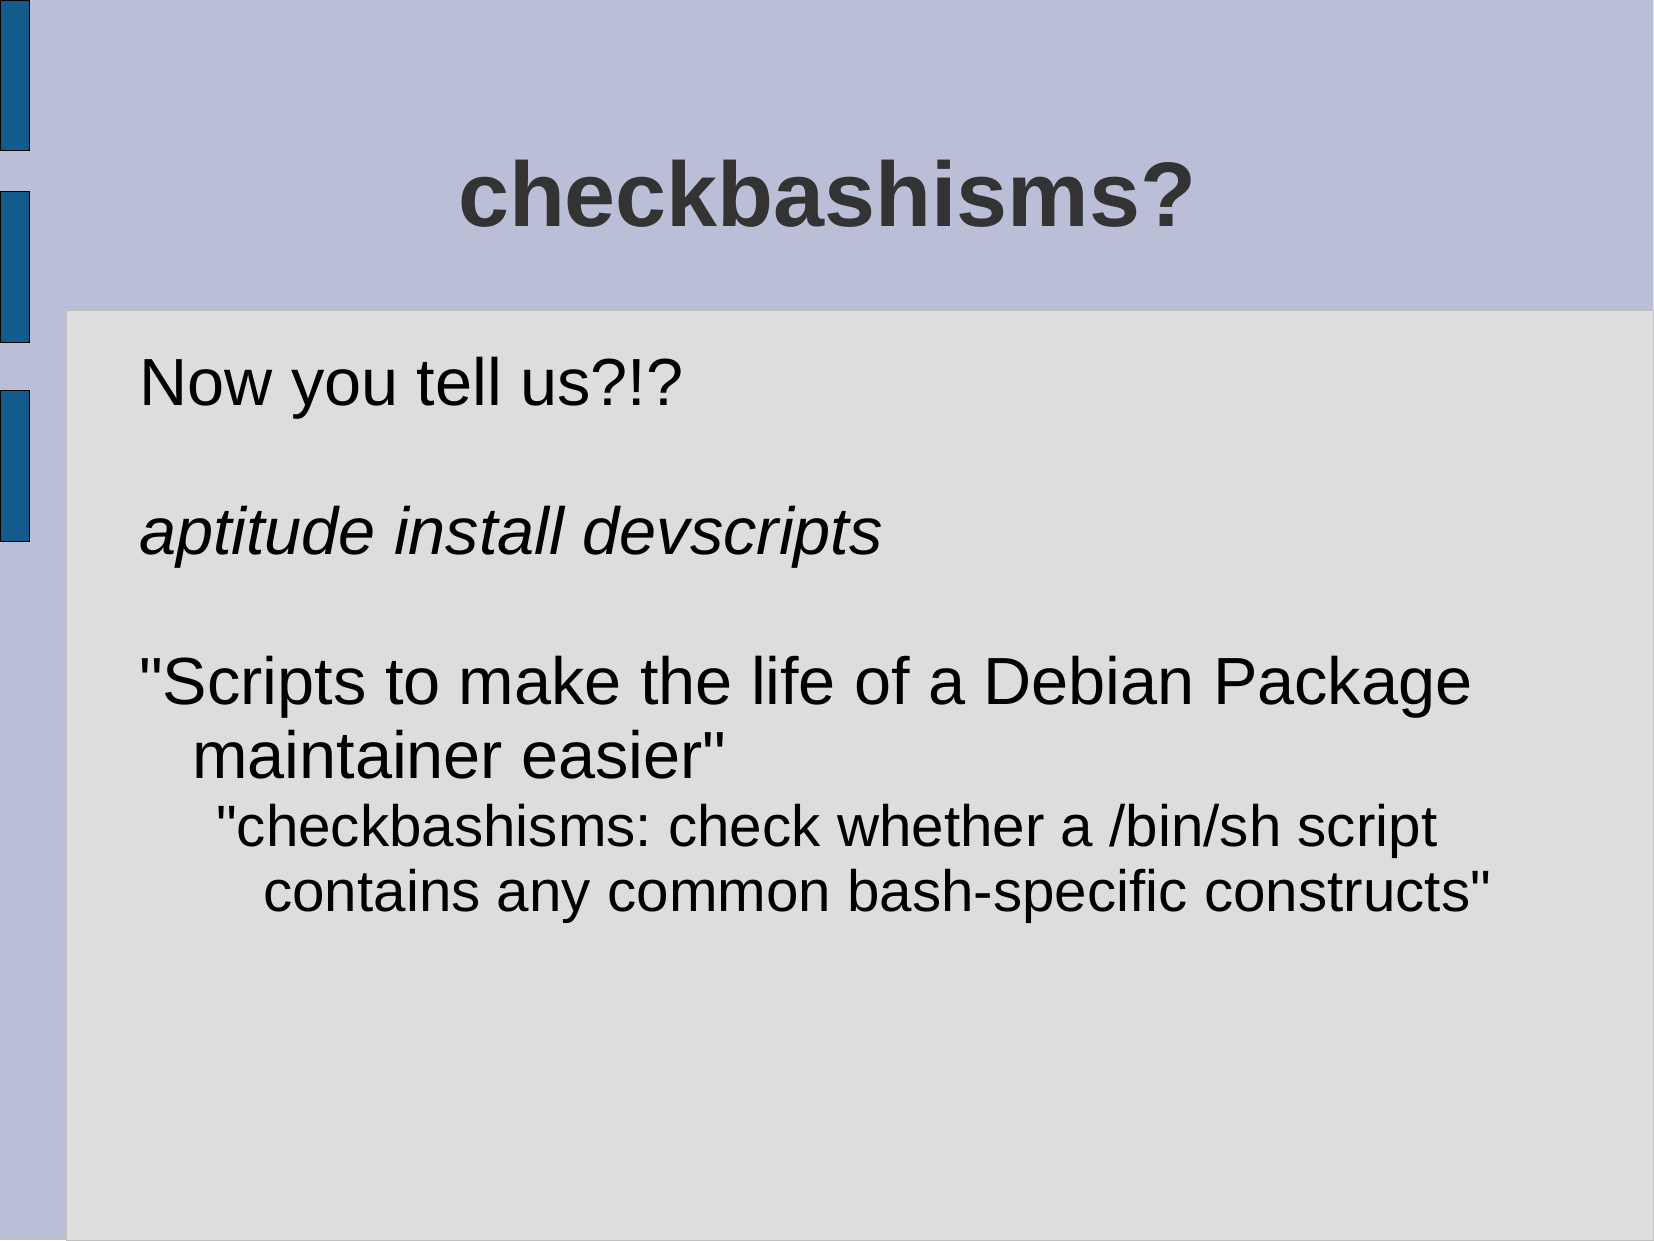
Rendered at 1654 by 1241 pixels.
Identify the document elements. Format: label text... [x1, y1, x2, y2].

title checkbashisms? [121, 98, 1534, 291]
list Now you tell us?!? aptitude install devscripts "Scripts to make the life of a Debian Package maintainer easier" "checkbashisms: check whether a /bin/sh script contains any common bash-specific constructs" [121, 344, 1534, 1112]
